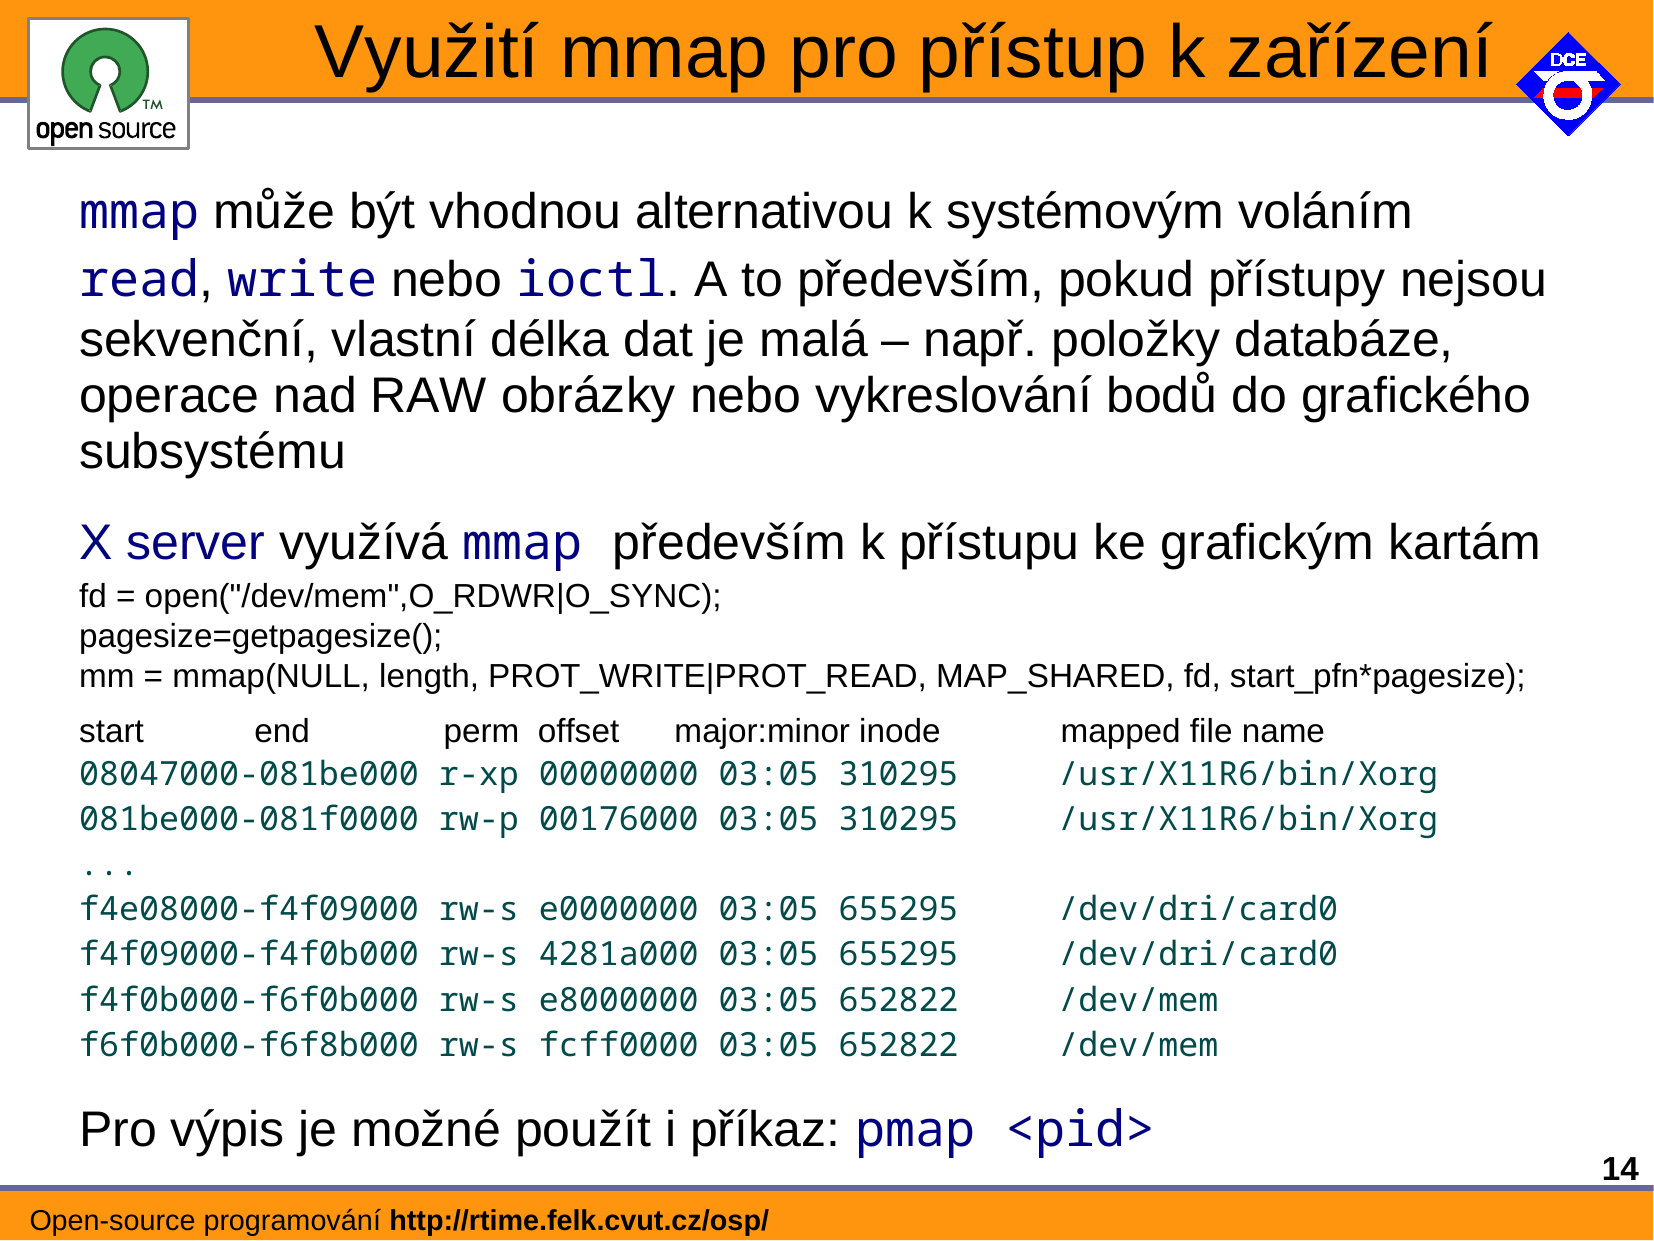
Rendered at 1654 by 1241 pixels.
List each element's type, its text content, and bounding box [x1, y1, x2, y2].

list mmap může být vhodnou alternativou k systémovým voláním read, write nebo ioctl. A to především, pokud přístupy nejsou sekvenční, vlastní délka dat je malá – např. položky databáze, operace nad RAW obrázky nebo vykreslování bodů do grafického subsystému X server využívá mmap především k přístupu ke grafickým kartám fd = open("/dev/mem",O_RDWR|O_SYNC); pagesize=getpagesize(); mm = mmap(NULL, length, PROT_WRITE|PROT_READ, MAP_SHARED, fd, start_pfn*pagesize); start end perm offset major:minor inode mapped file name 08047000-081be000 r-xp 00000000 03:05 310295 /usr/X11R6/bin/Xorg 081be000-081f0000 rw-p 00176000 03:05 310295 /usr/X11R6/bin/Xorg ... f4e08000-f4f09000 rw-s e0000000 03:05 655295 /dev/dri/card0 f4f09000-f4f0b000 rw-s 4281a000 03:05 655295 /dev/dri/card0 f4f0b000-f6f0b000 rw-s e8000000 03:05 652822 /dev/mem f6f0b000-f6f8b000 rw-s fcff0000 03:05 652822 /dev/mem Pro výpis je možné použít i příkaz: pmap <pid> [61, 174, 1552, 1130]
title Využití mmap pro přístup k zařízení [178, 4, 1631, 98]
